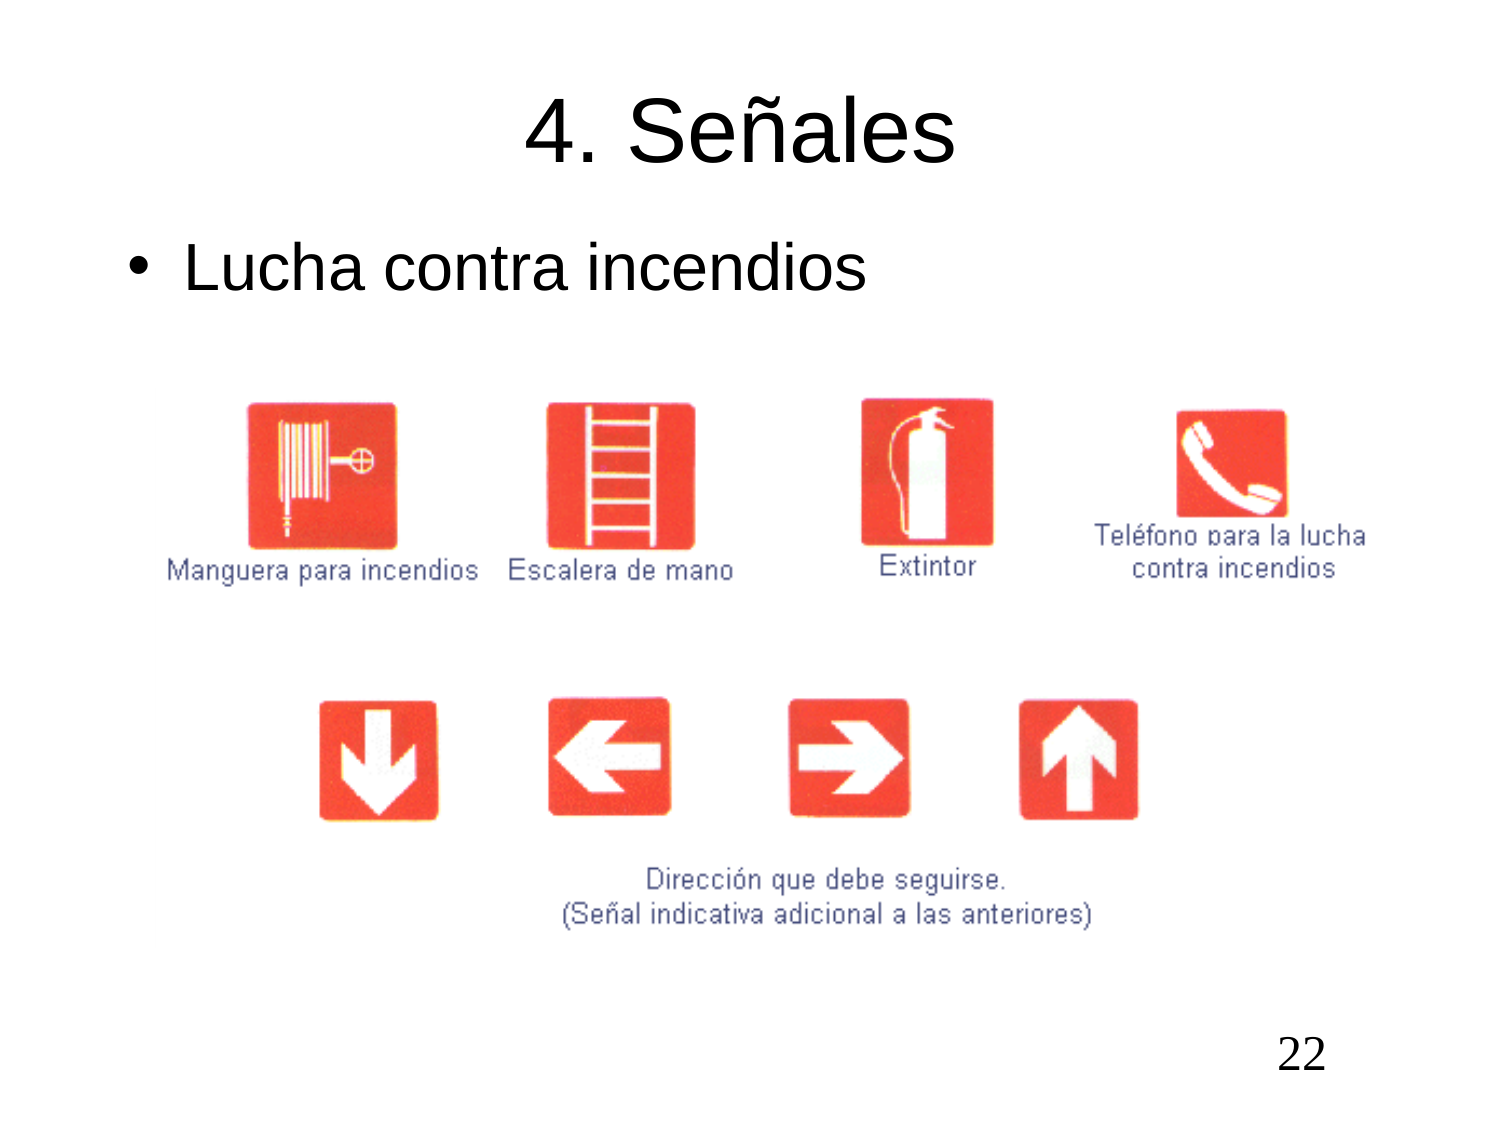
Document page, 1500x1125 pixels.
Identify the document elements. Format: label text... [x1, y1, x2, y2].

chart [154, 388, 1391, 948]
list Lucha contra incendios [112, 216, 1388, 1000]
title 4. Señales [104, 32, 1380, 220]
